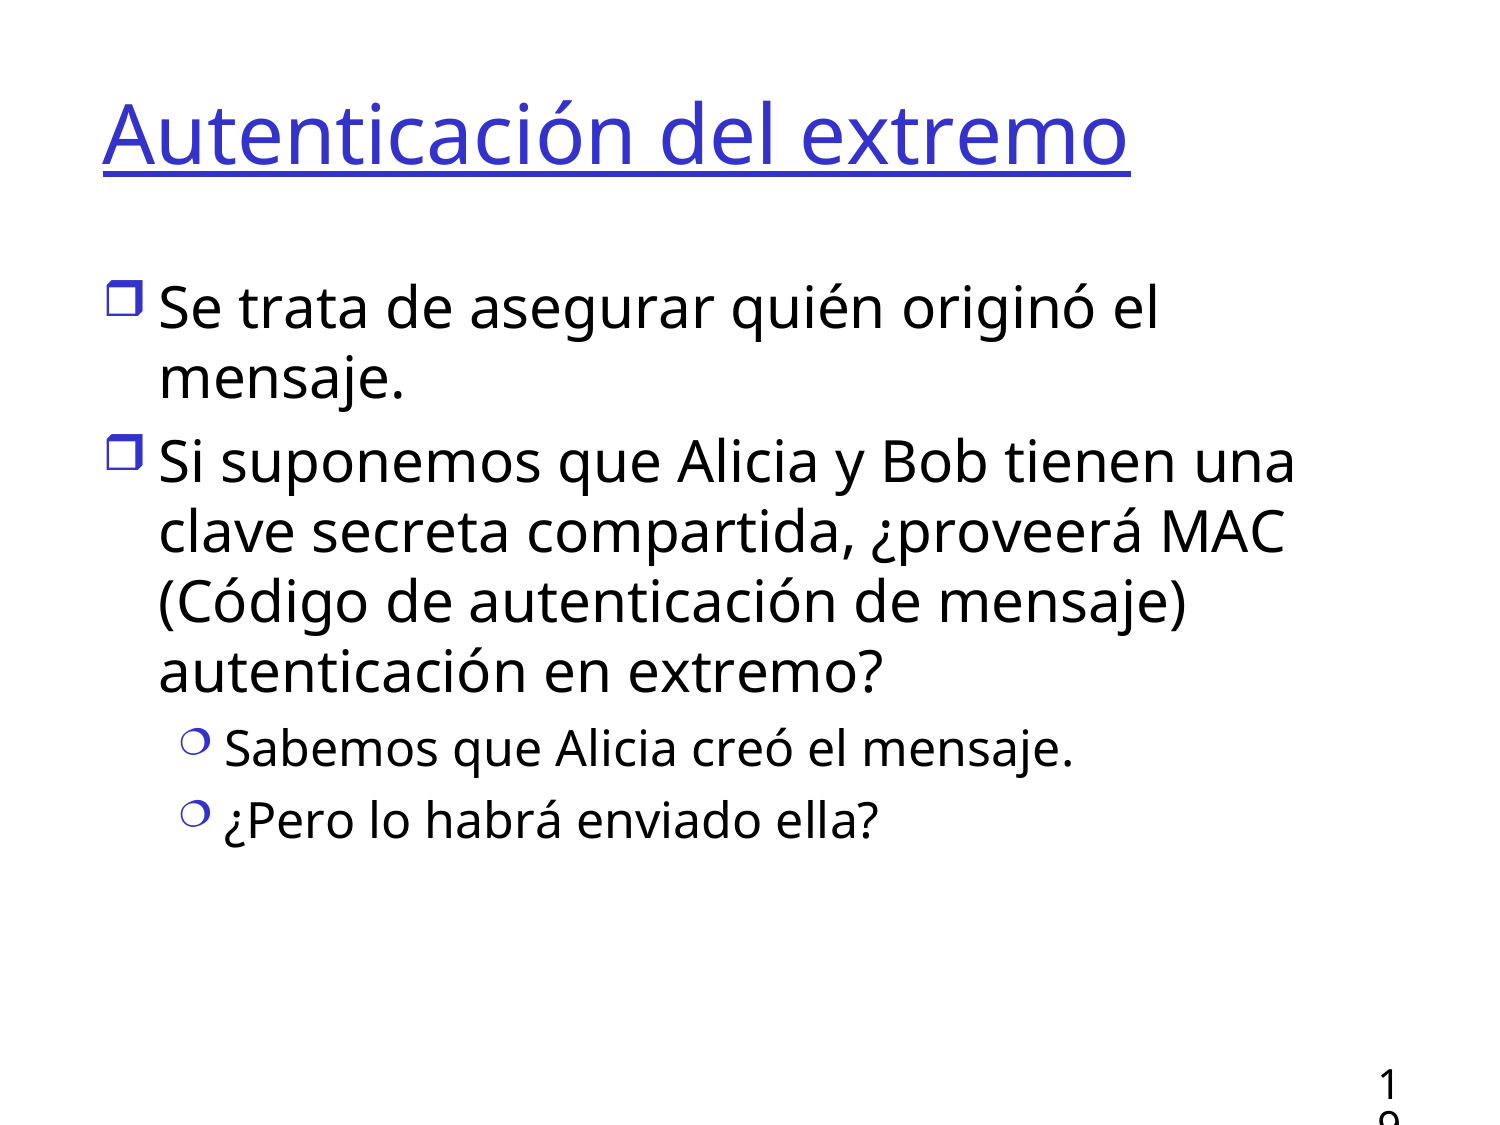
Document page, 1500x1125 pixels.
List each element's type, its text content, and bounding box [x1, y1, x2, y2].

title Autenticación del extremo [87, 37, 1363, 226]
list Se trata de asegurar quién originó el mensaje. Si suponemos que Alicia y Bob tienen una clave secreta compartida, ¿proveerá MAC (Código de autenticación de mensaje) autenticación en extremo? Sabemos que Alicia creó el mensaje. ¿Pero lo habrá enviado ella? [87, 262, 1363, 1026]
